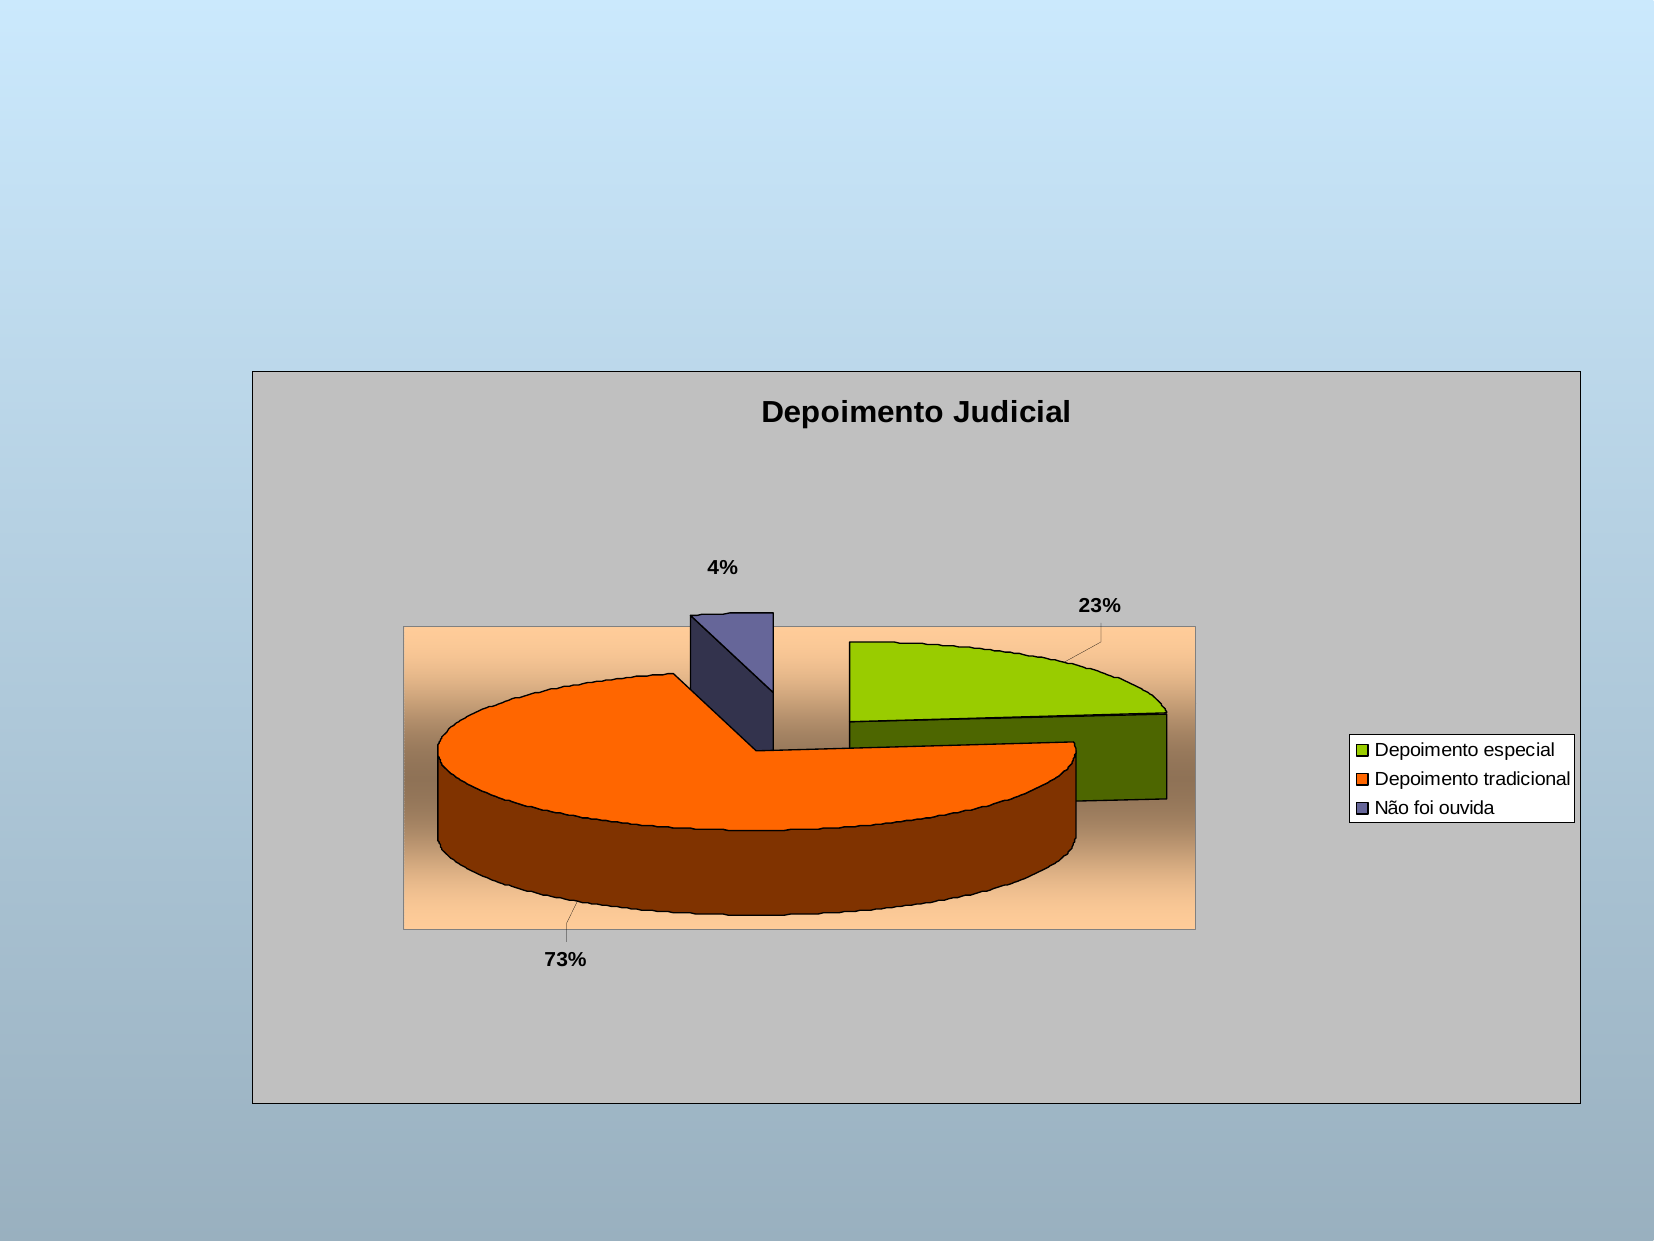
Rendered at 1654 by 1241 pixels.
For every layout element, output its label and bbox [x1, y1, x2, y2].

chart [245, 364, 1588, 1109]
